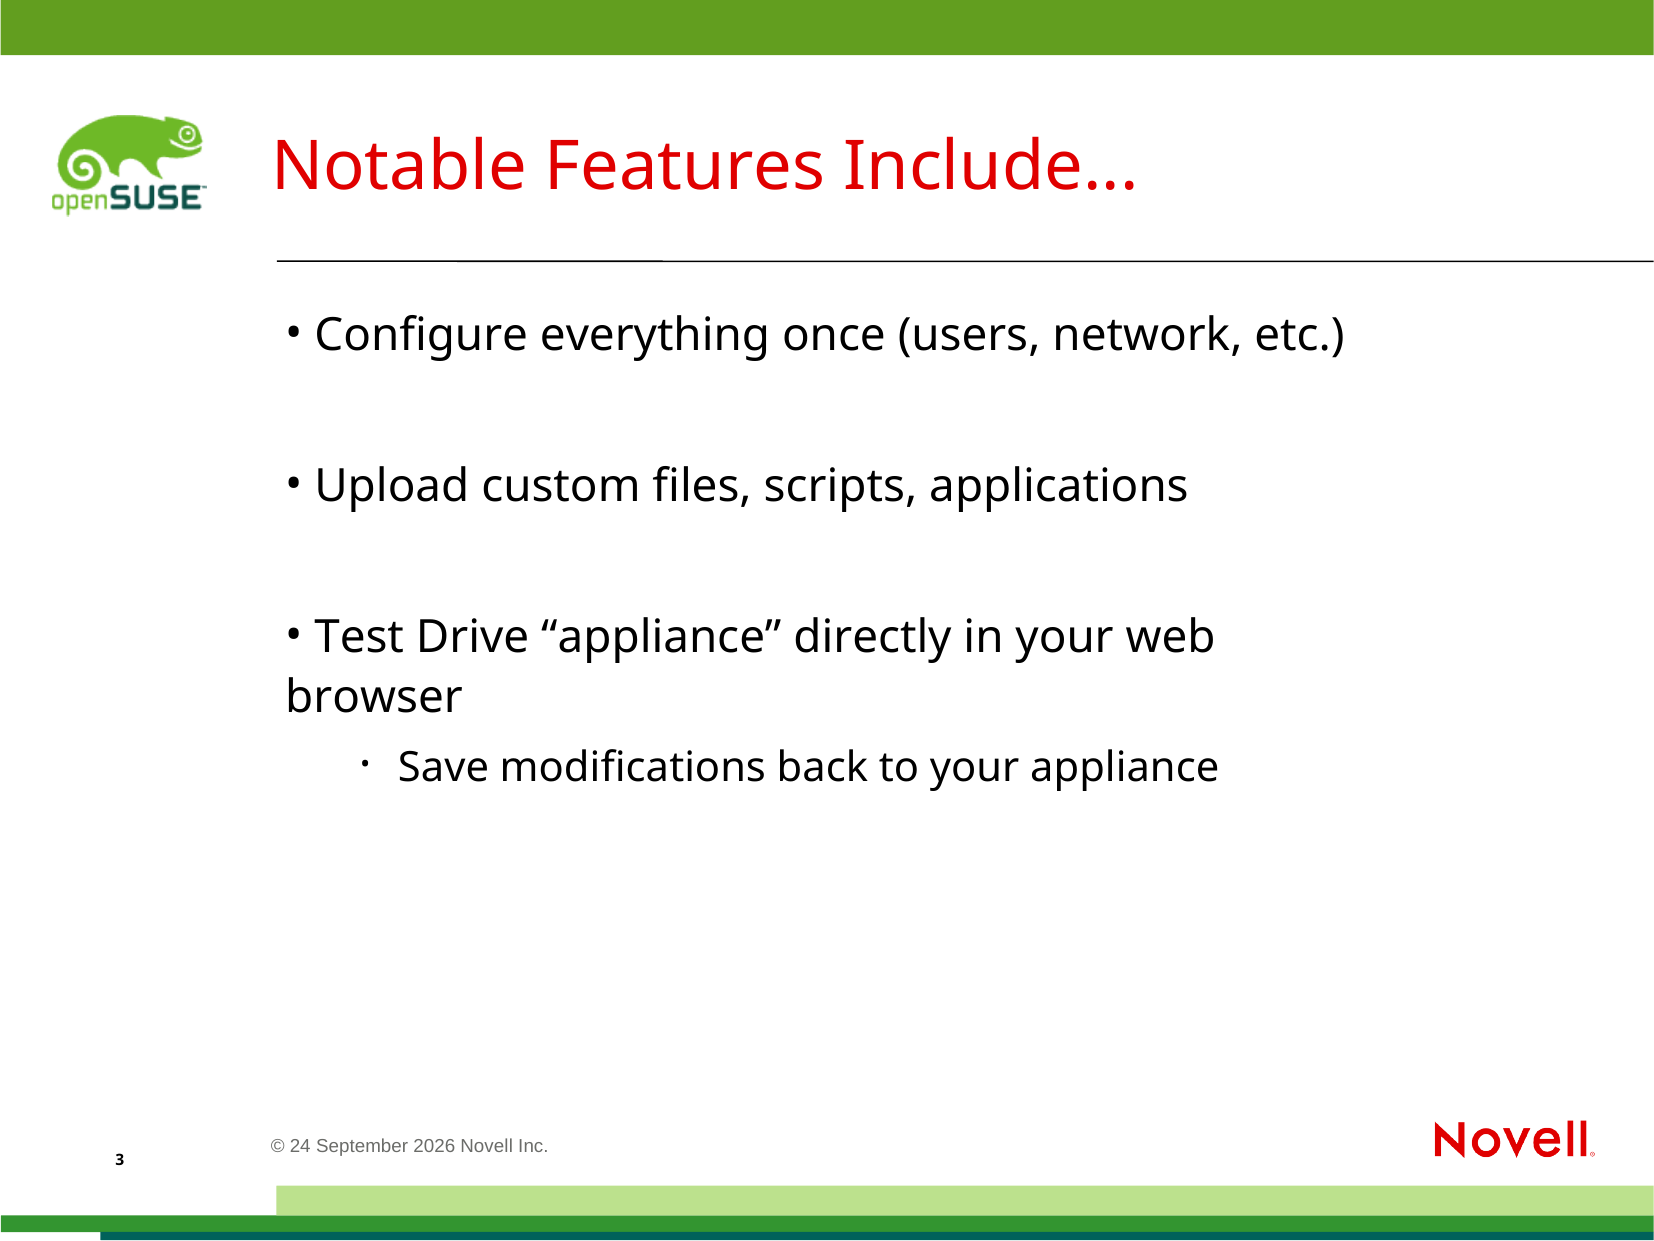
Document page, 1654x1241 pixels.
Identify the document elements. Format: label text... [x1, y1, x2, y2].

list Configure everything once (users, network, etc.) Upload custom files, scripts, applications Test Drive “appliance” directly in your web browser Save modifications back to your appliance [270, 294, 1418, 1097]
picture [1427, 1114, 1601, 1164]
title Notable Features Include... [271, 67, 1553, 263]
picture [52, 115, 207, 217]
